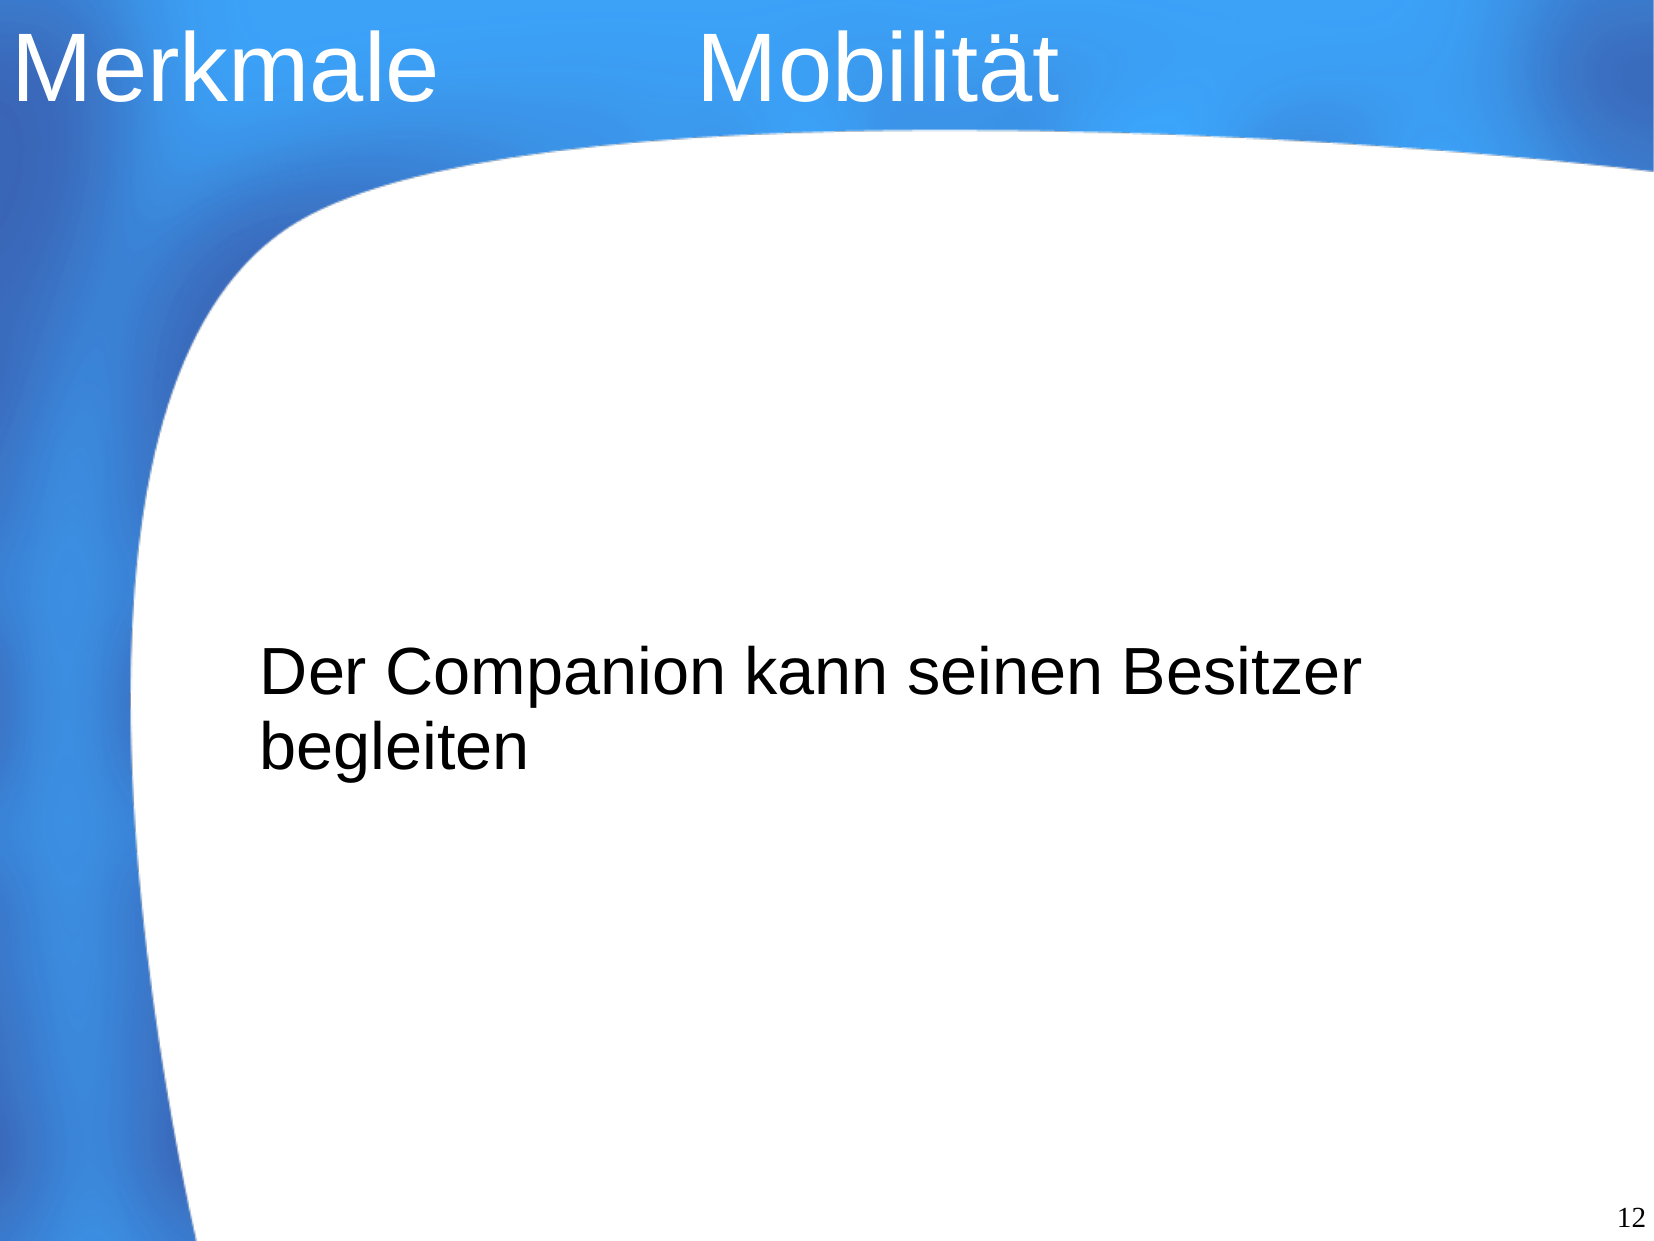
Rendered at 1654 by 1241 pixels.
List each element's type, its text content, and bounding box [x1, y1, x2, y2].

title Merkmale [11, 13, 697, 123]
subtitle Der Companion kann seinen Besitzer begleiten [259, 248, 1560, 1170]
title Mobilität [697, 13, 1619, 123]
picture [0, 0, 1654, 1241]
